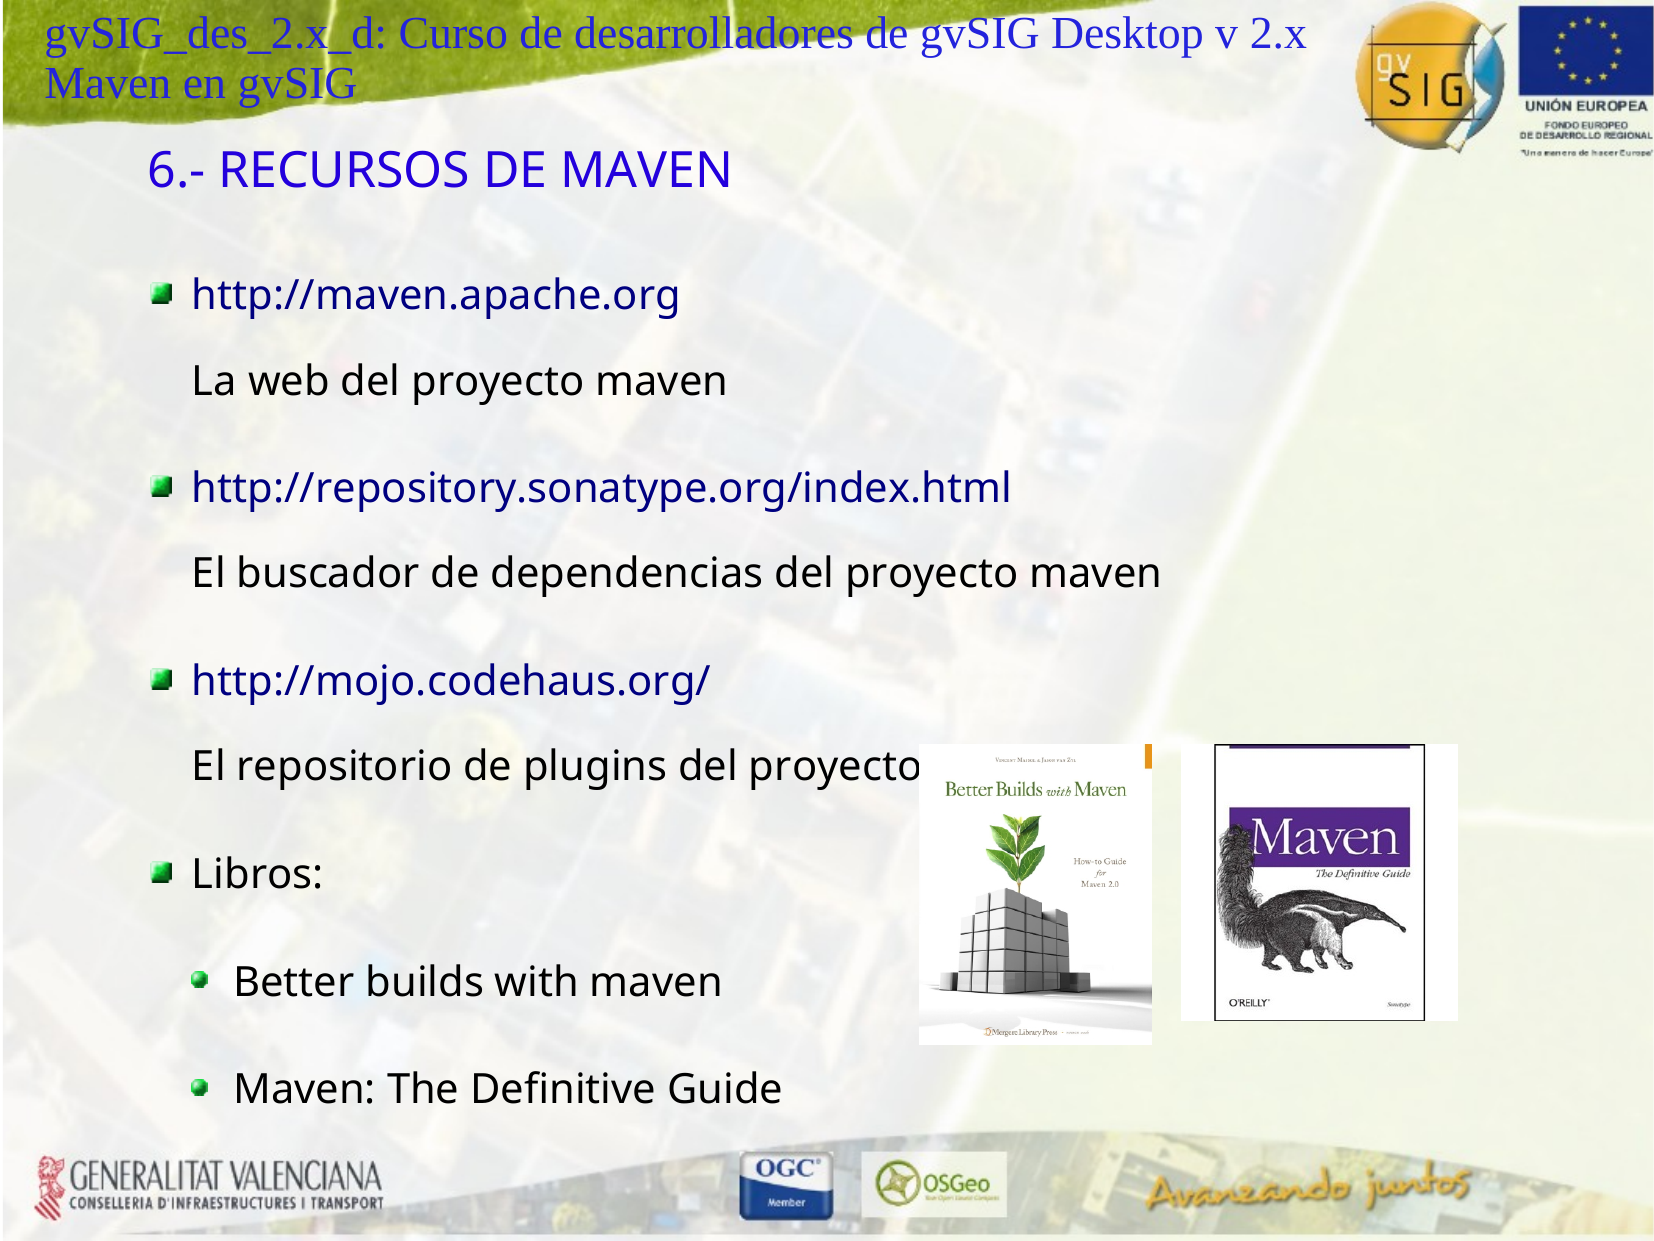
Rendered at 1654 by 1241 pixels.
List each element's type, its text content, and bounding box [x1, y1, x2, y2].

text_box http://maven.apache.org La web del proyecto maven http://repository.sonatype.org/index.html El buscador de dependencias del proyecto maven http://mojo.codehaus.org/ El repositorio de plugins del proyecto Codehaus Libros: Better builds with maven Maven: The Definitive Guide [147, 236, 1505, 1123]
picture [2, 0, 1654, 1241]
title 6.- RECURSOS DE MAVEN [147, 94, 1595, 243]
